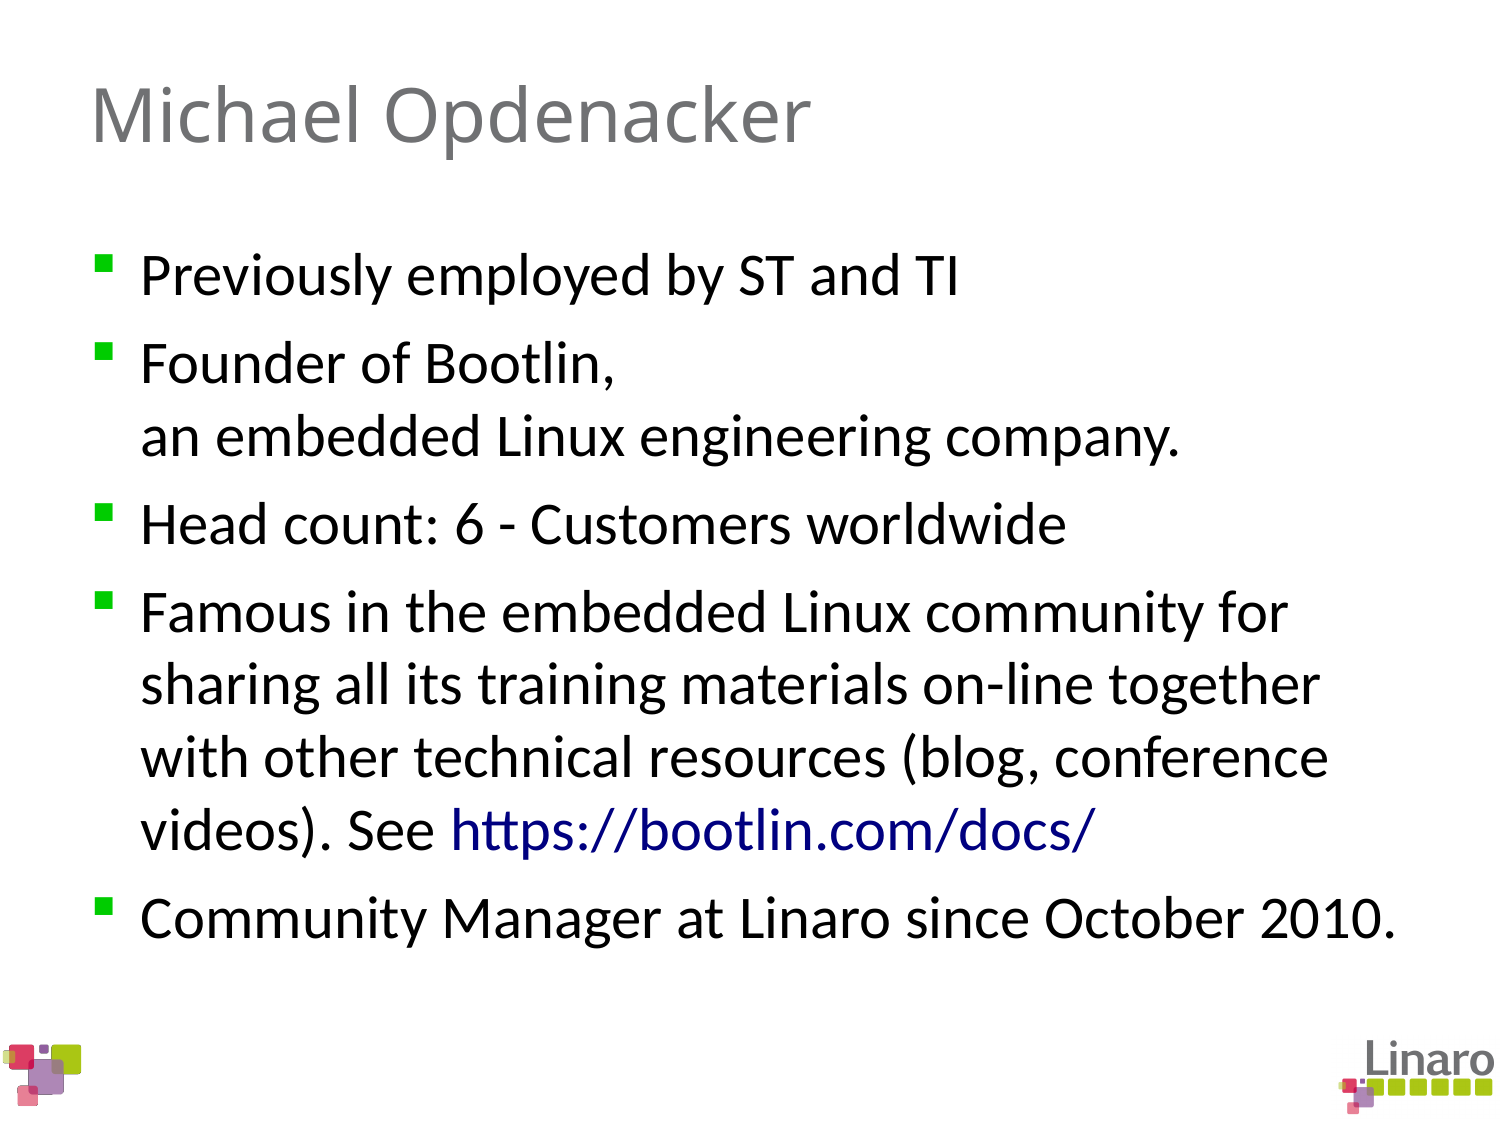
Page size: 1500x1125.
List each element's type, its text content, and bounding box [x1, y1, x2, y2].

picture [0, 1041, 84, 1125]
list Previously employed by ST and TI Founder of Bootlin, an embedded Linux engineering company. Head count: 6 - Customers worldwide Famous in the embedded Linux community for sharing all its training materials on-line together with other technical resources (blog, conference videos). See https://bootlin.com/docs/ Community Manager at Linaro since October 2010. [75, 227, 1426, 970]
picture [1331, 1035, 1500, 1119]
title Michael Opdenacker [75, 29, 1426, 196]
